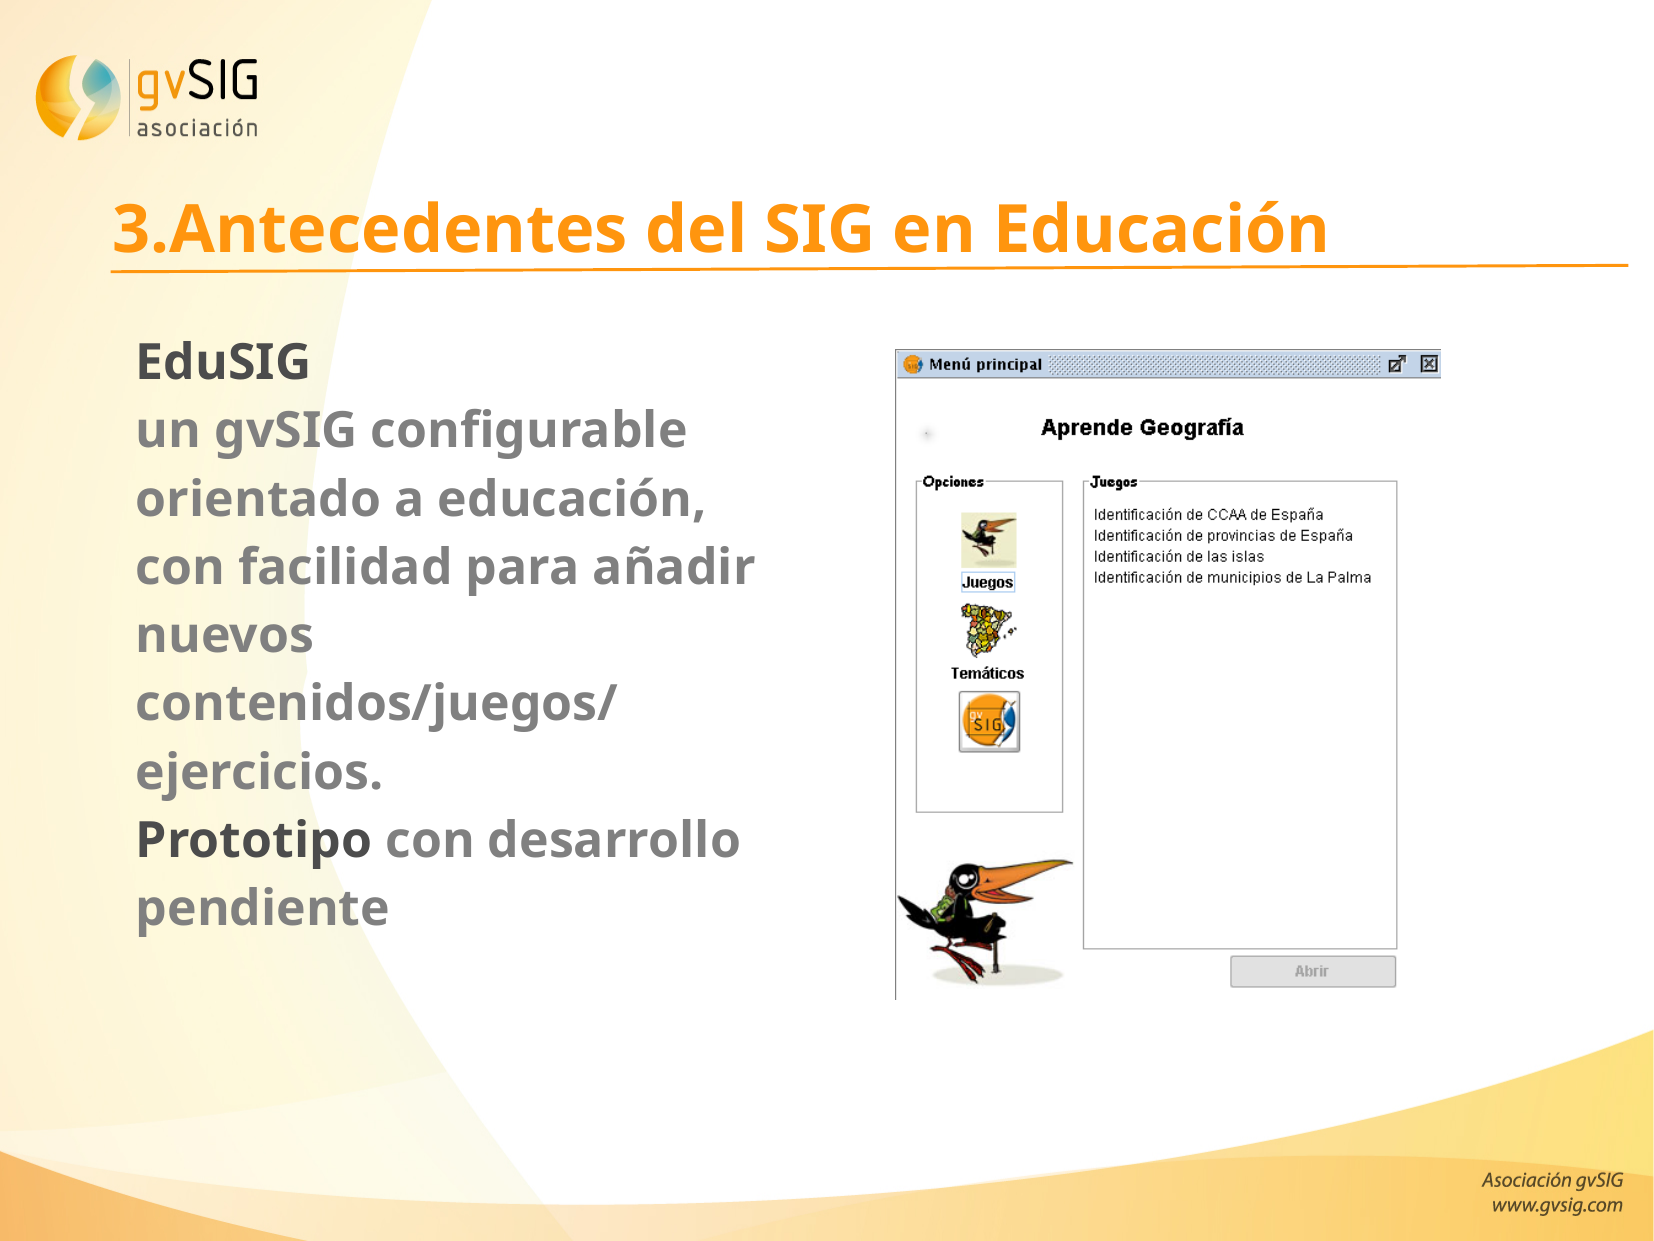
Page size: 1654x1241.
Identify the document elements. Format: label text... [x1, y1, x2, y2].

title 3.Antecedentes del SIG en Educación [112, 177, 1630, 276]
title EduSIG un gvSIG configurable orientado a educación, con facilidad para añadir nuevos contenidos/juegos/ ejercicios. Prototipo con desarrollo pendiente [135, 374, 804, 961]
picture [0, 0, 1654, 1241]
